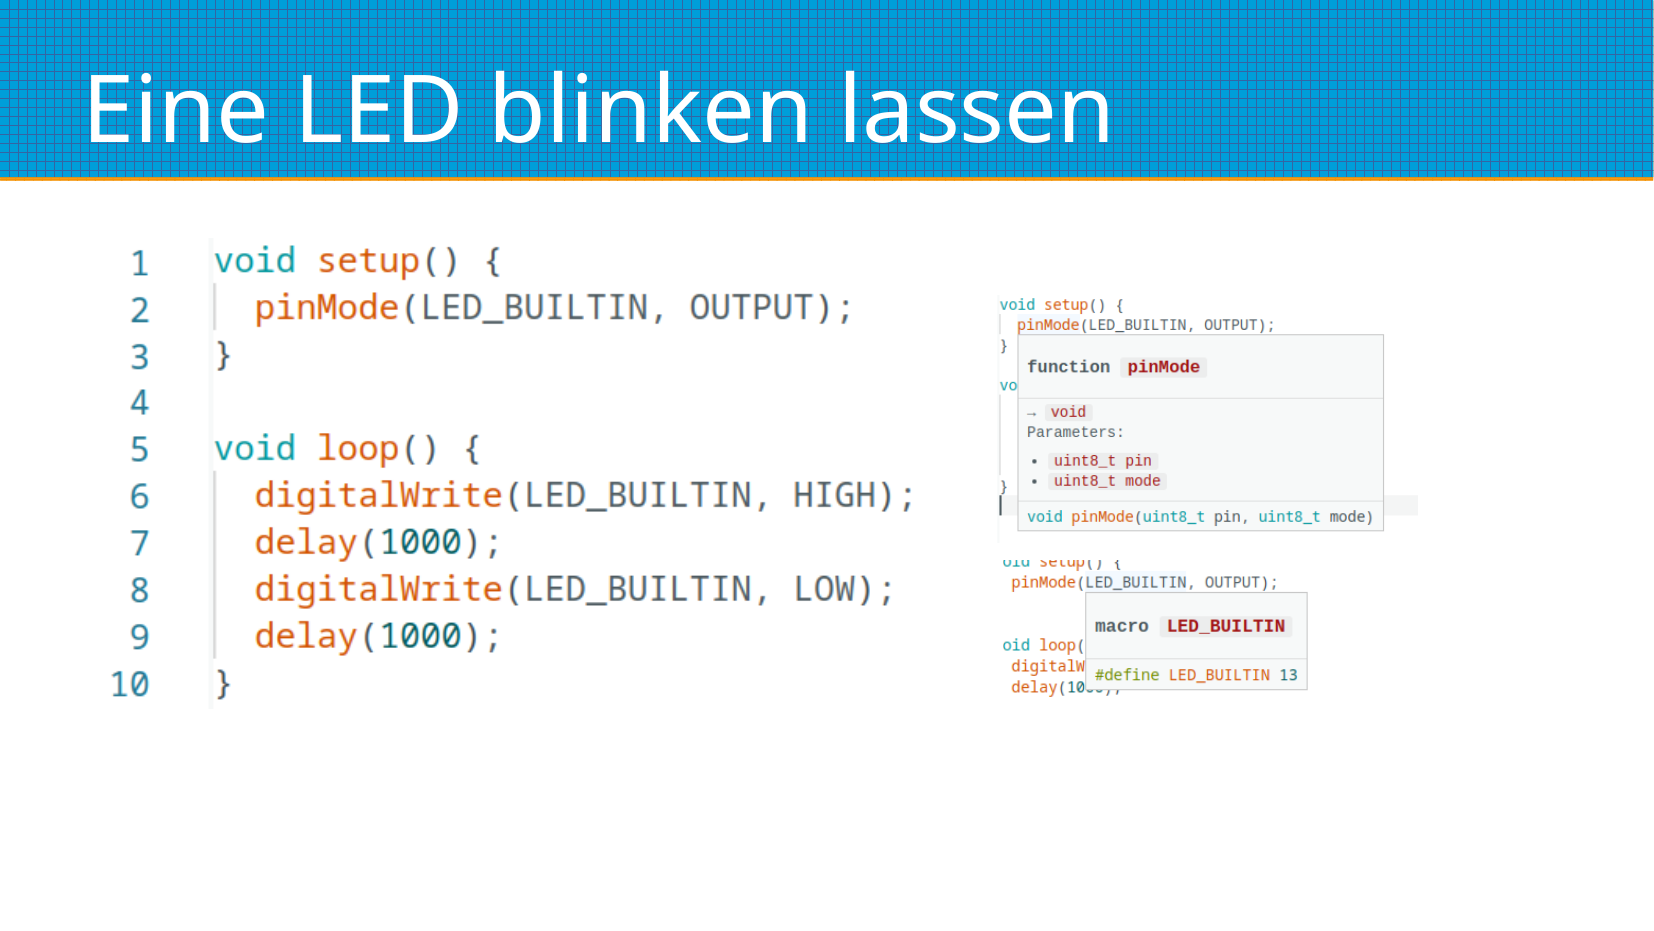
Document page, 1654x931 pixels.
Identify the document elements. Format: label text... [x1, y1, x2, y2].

picture [1003, 560, 1322, 698]
picture [76, 238, 945, 709]
title Eine LED blinken lassen [82, 14, 1571, 171]
picture [991, 295, 1418, 543]
